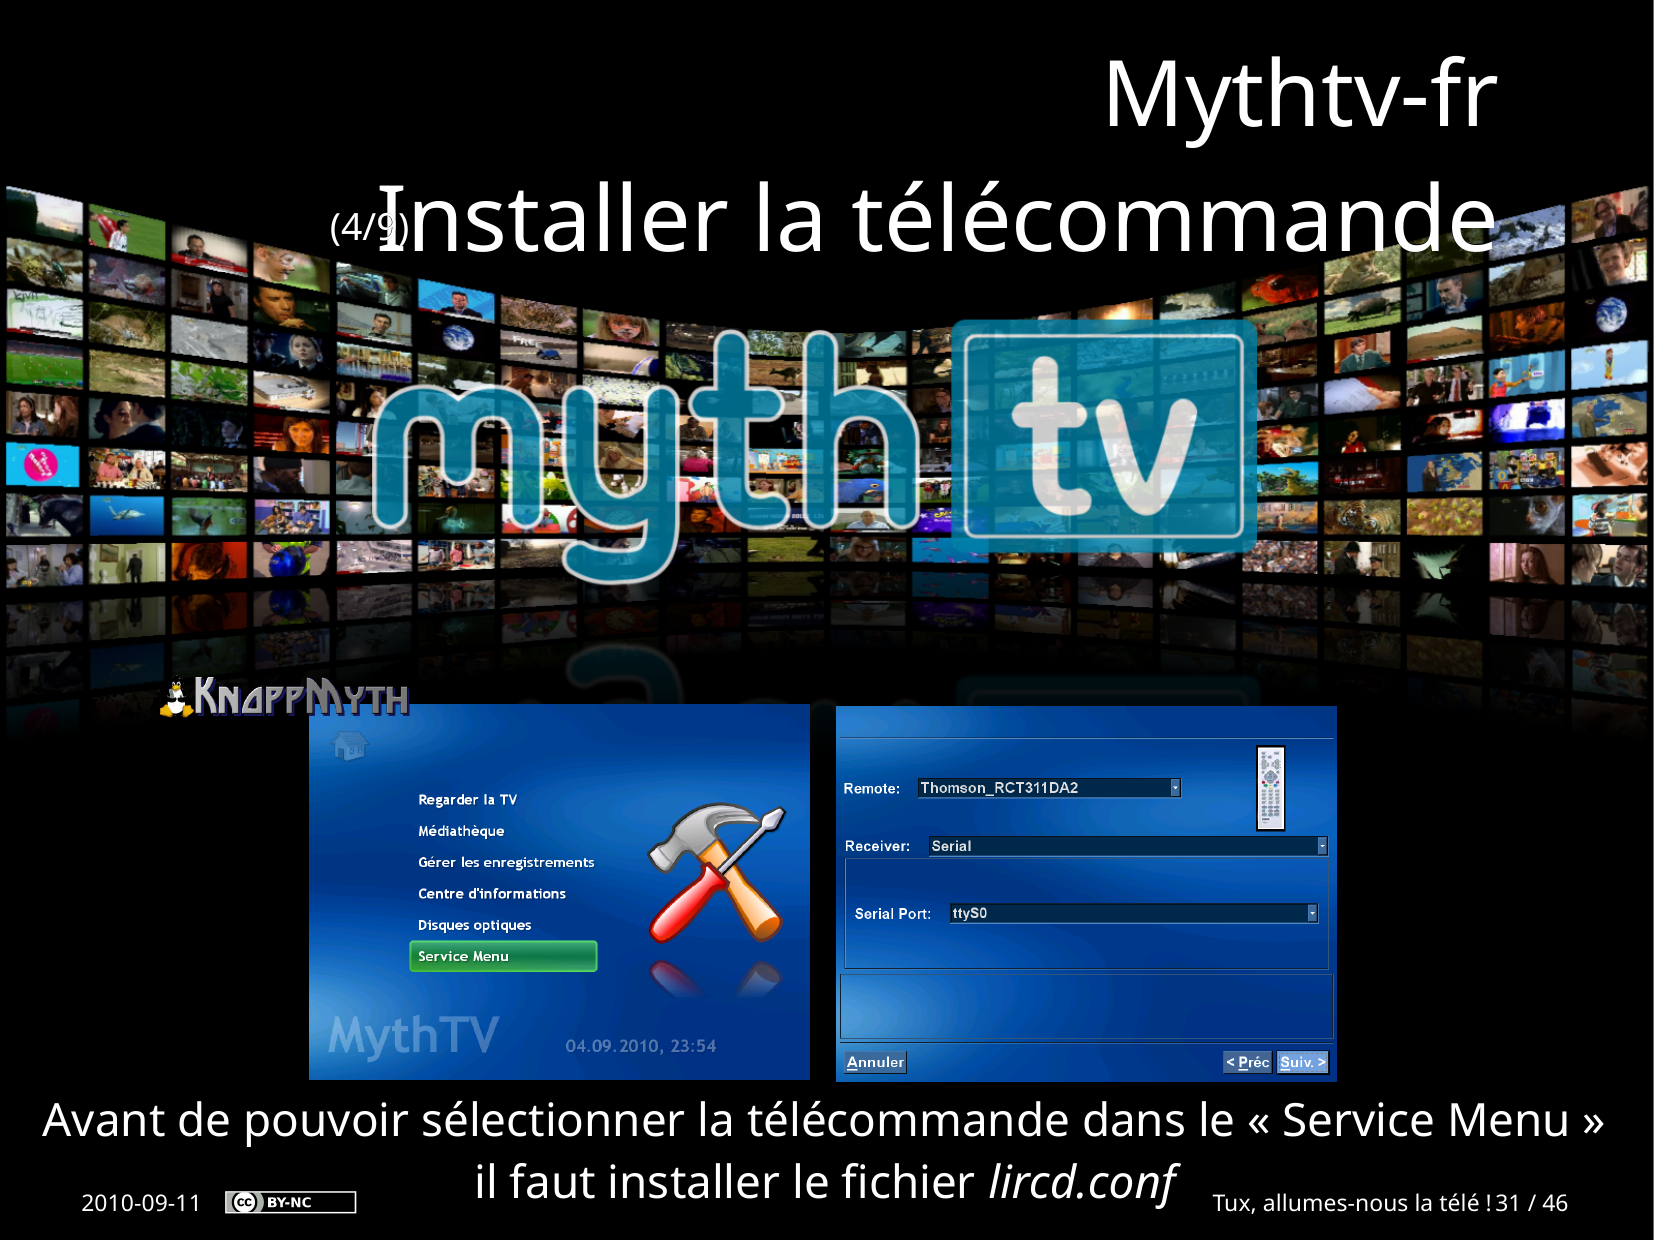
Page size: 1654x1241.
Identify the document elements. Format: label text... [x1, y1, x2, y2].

picture [0, 0, 1654, 1240]
title Mythtv-fr Installer la télécommande [82, 47, 1501, 259]
text_box (4/9) [315, 193, 466, 252]
list Avant de pouvoir sélectionner la télécommande dans le « Service Menu » il faut installer le fichier lircd.conf [37, 1087, 1613, 1193]
